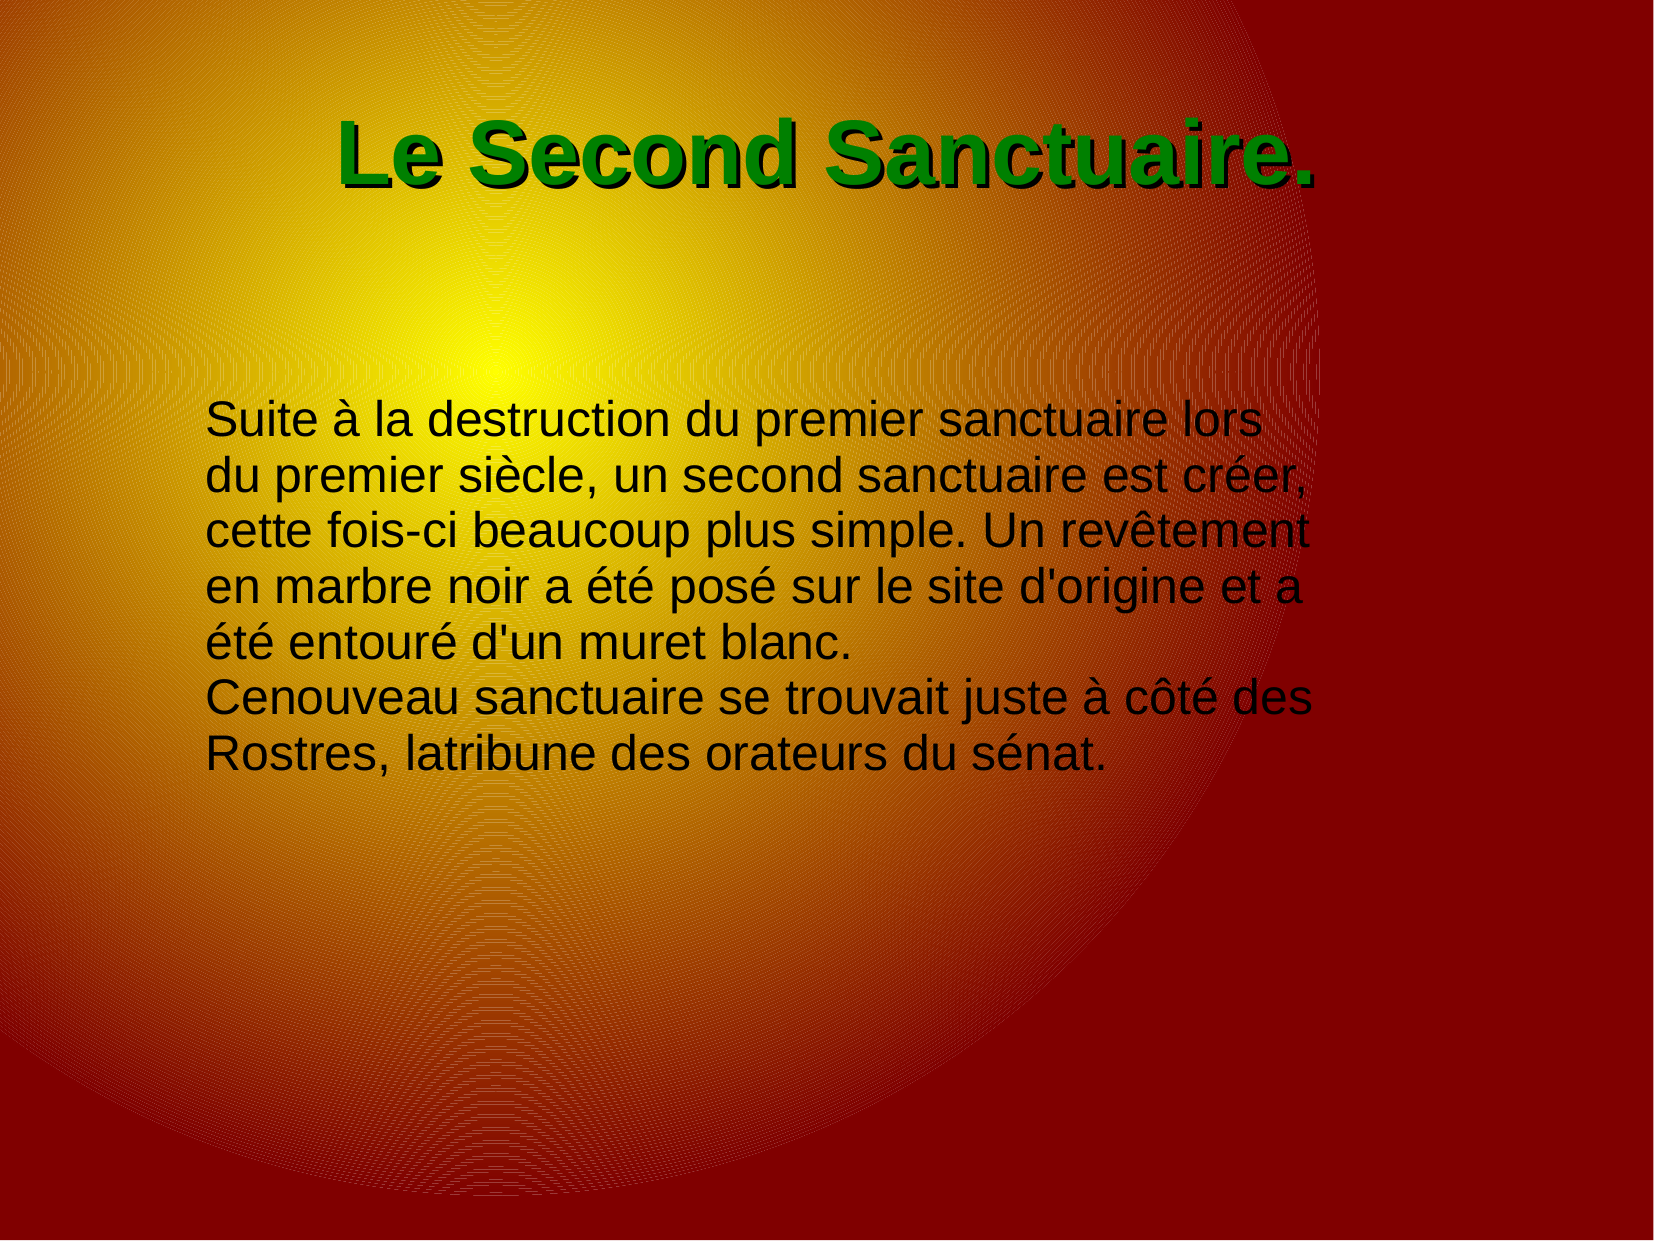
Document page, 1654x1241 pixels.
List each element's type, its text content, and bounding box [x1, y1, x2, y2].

title Le Second Sanctuaire. [82, 49, 1571, 257]
text_box Suite à la destruction du premier sanctuaire lors du premier siècle, un second sanctuaire est créer, cette fois-ci beaucoup plus simple. Un revêtement en marbre noir a été posé sur le site d'origine et a été entouré d'un muret blanc. Cenouveau sanctuaire se trouvait juste à côté des Rostres, latribune des orateurs du sénat. [190, 383, 1337, 789]
